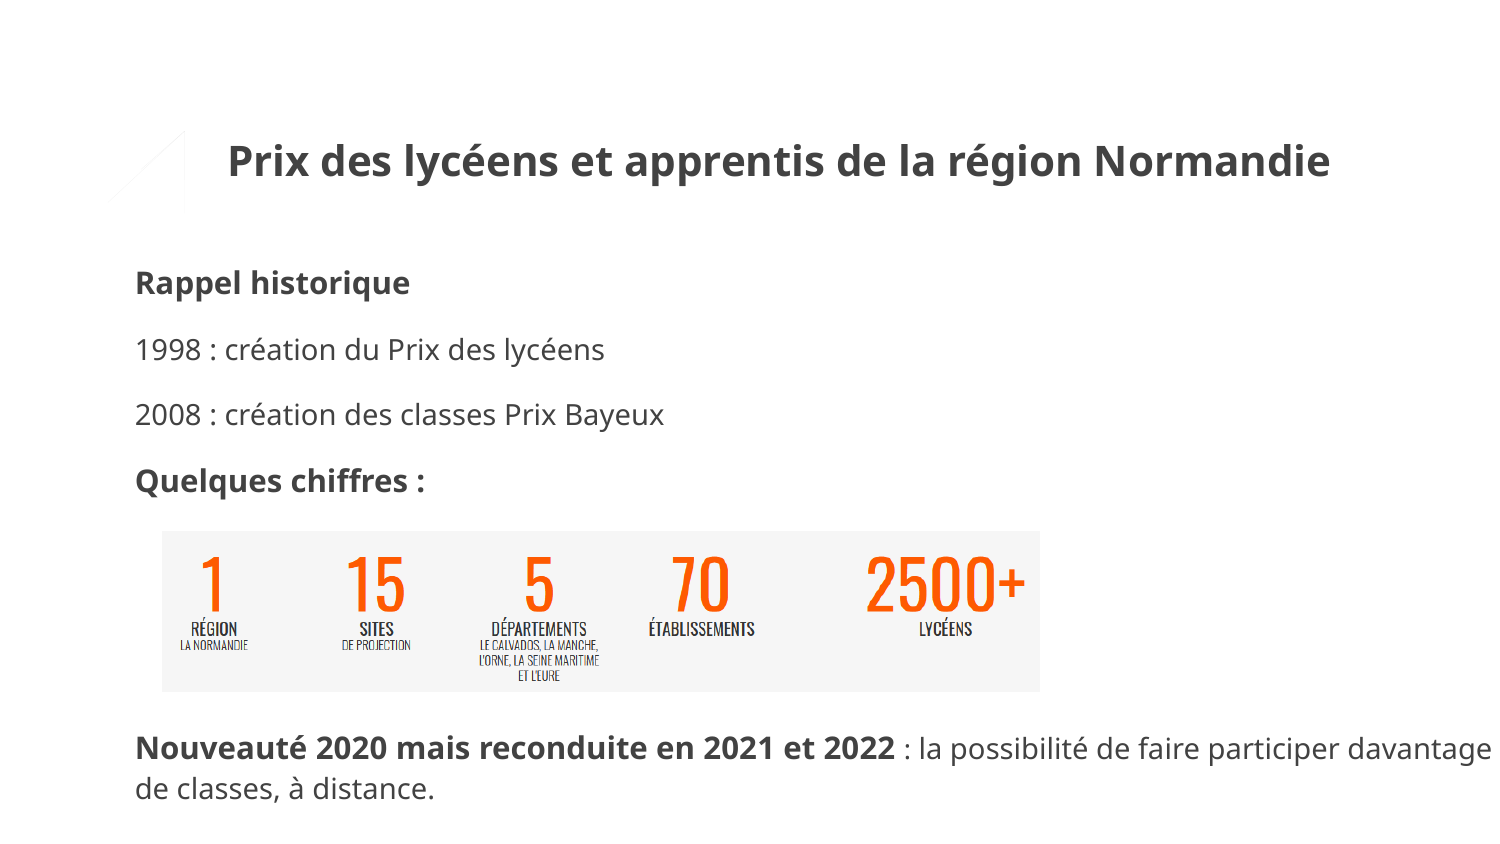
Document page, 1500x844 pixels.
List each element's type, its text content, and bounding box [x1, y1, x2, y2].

list Rappel historique 1998 : création du Prix des lycéens 2008 : création des classes Prix Bayeux Quelques chiffres : Nouveauté 2020 mais reconduite en 2021 et 2022 : la possibilité de faire participer davantage de classes, à distance. [119, 242, 1500, 844]
title Prix des lycéens et apprentis de la région Normandie [212, 119, 1366, 242]
picture [162, 531, 1040, 692]
